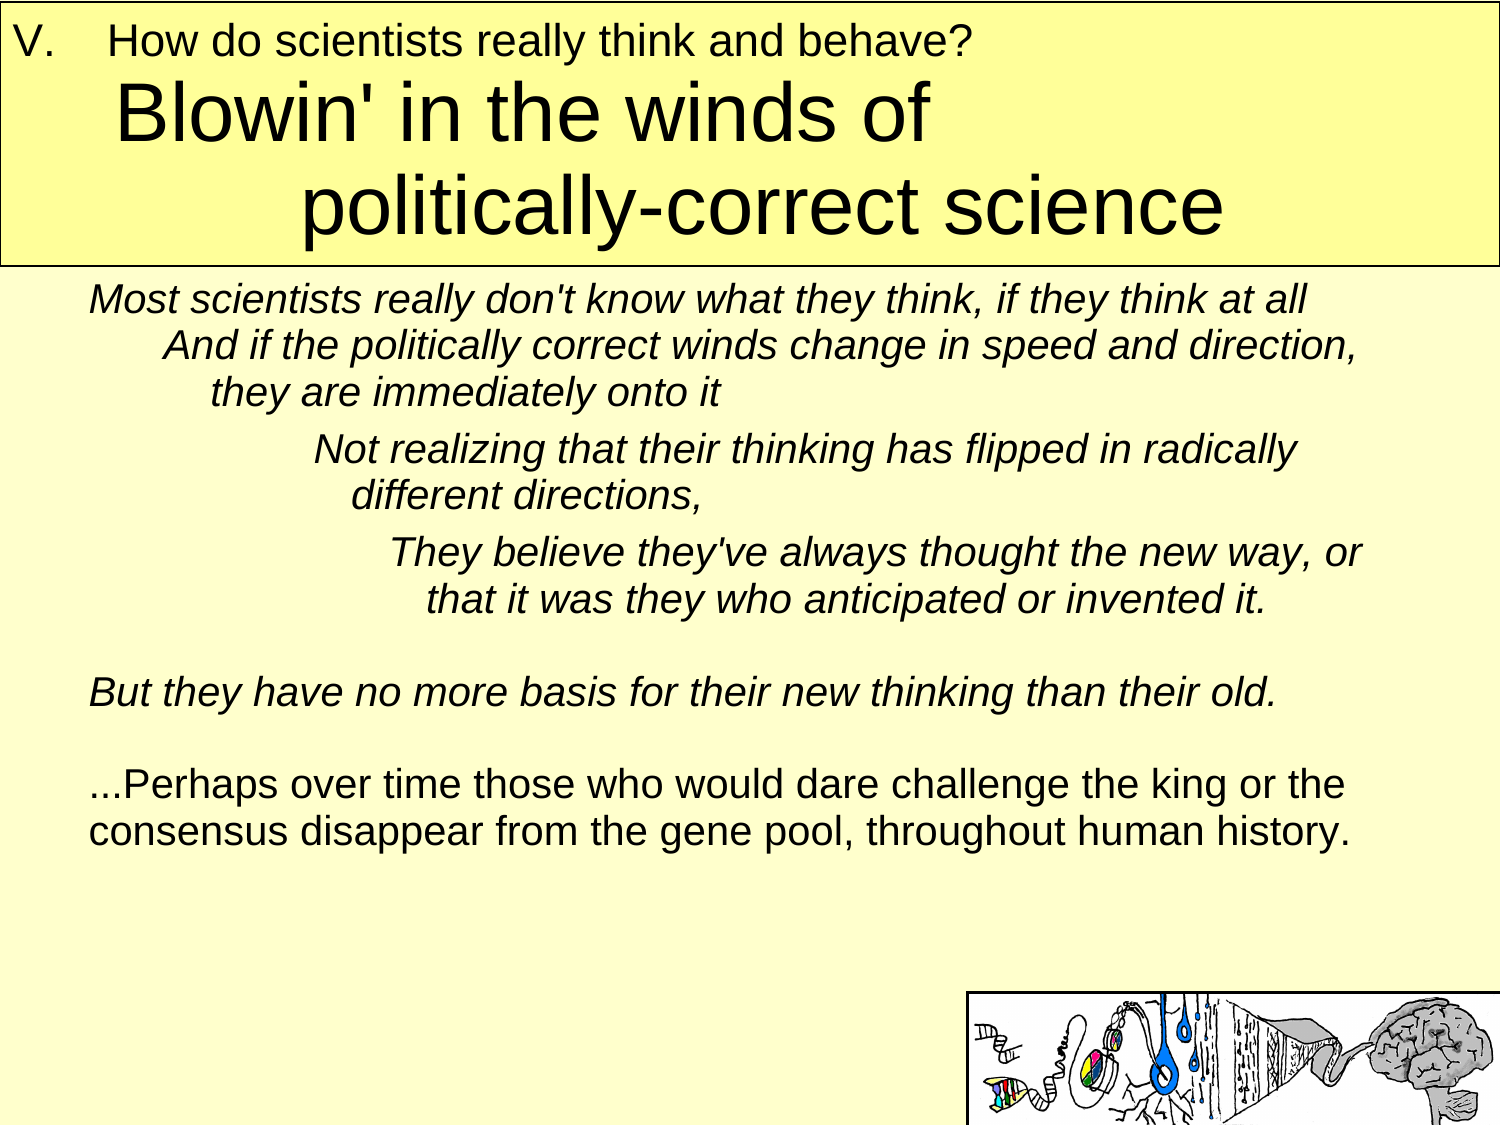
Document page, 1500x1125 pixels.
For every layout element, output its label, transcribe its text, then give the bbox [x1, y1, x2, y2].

picture [969, 994, 1500, 1125]
list Most scientists really don't know what they think, if they think at all And if the politically correct winds change in speed and direction, they are immediately onto it Not realizing that their thinking has flipped in radically different directions, They believe they've always thought the new way, or that it was they who anticipated or invented it. But they have no more basis for their new thinking than their old. ...Perhaps over time those who would dare challenge the king or the consensus disappear from the gene pool, throughout human history. [88, 275, 1418, 1046]
title V. How do scientists really think and behave? Blowin' in the winds of politically-correct science [0, 2, 1500, 266]
